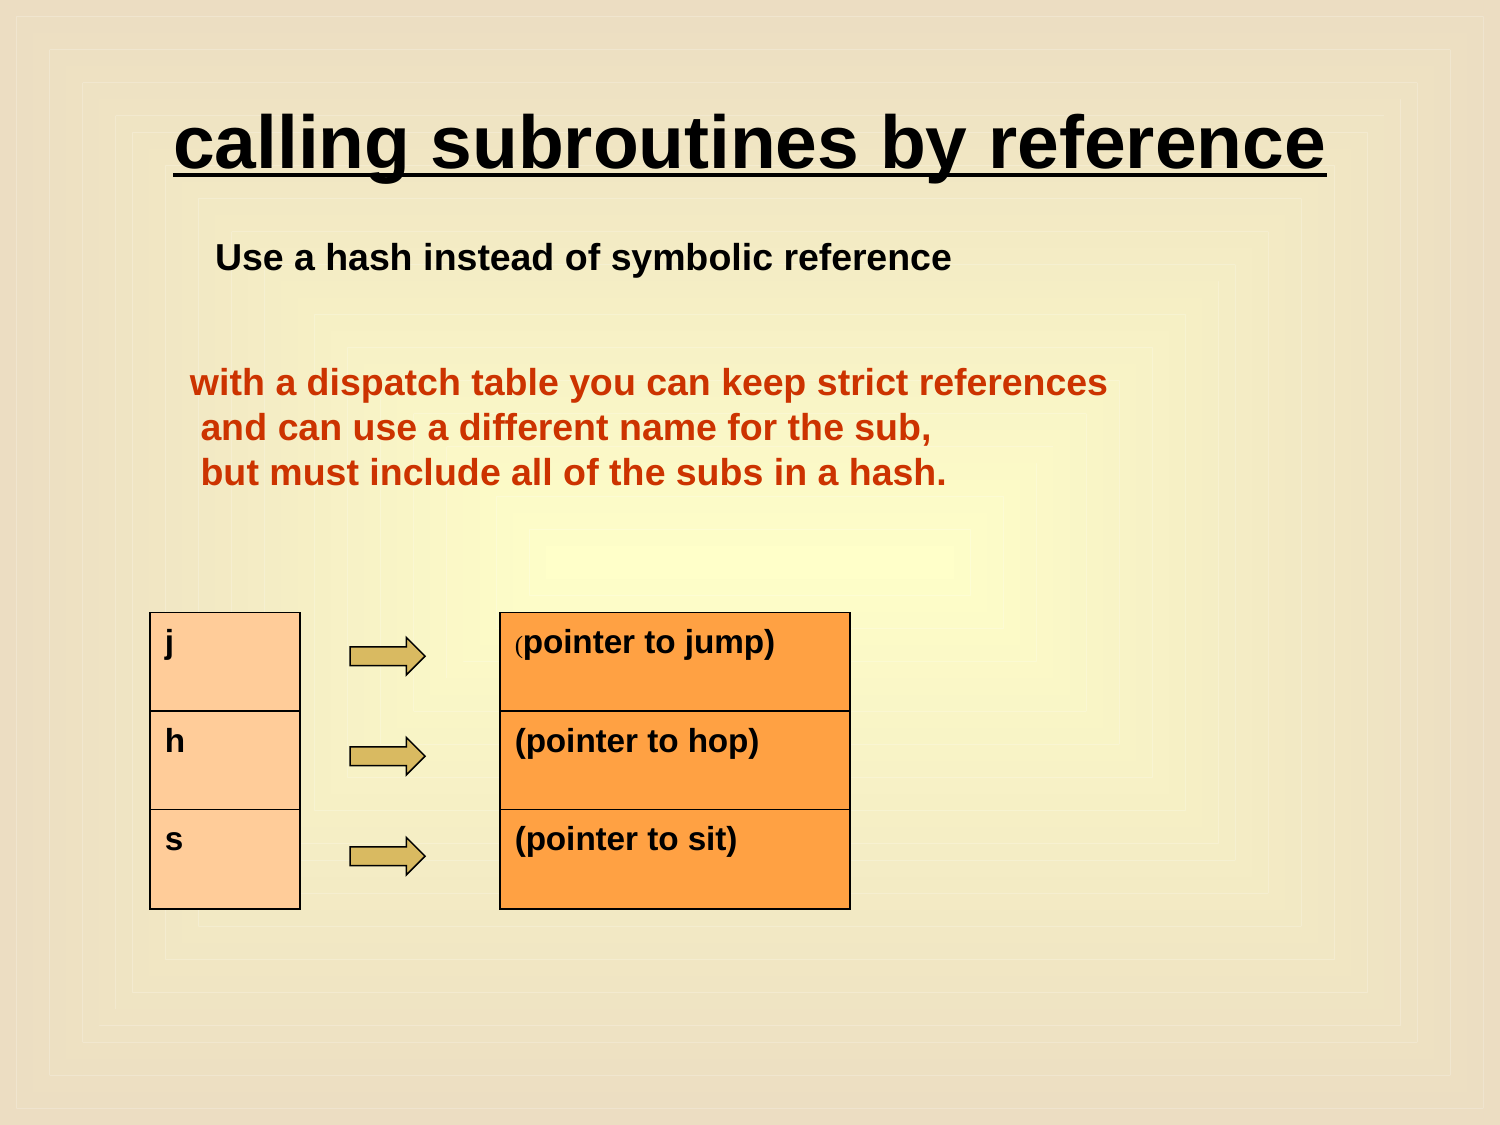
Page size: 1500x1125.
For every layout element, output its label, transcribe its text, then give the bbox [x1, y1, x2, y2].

text_box with a dispatch table you can keep strict references and can use a different name for the sub, but must include all of the subs in a hash. [175, 349, 1124, 501]
text_box Use a hash instead of symbolic reference [200, 224, 968, 286]
text_box [350, 837, 426, 876]
text_box h [149, 711, 300, 809]
text_box (pointer to sit) [499, 809, 850, 909]
text_box (pointer to jump) [499, 612, 850, 711]
text_box (pointer to hop) [499, 711, 850, 809]
text_box [350, 637, 426, 676]
title calling subroutines by reference [75, 45, 1426, 233]
text_box [350, 737, 426, 775]
text_box j [149, 612, 300, 711]
text_box s [149, 809, 300, 909]
